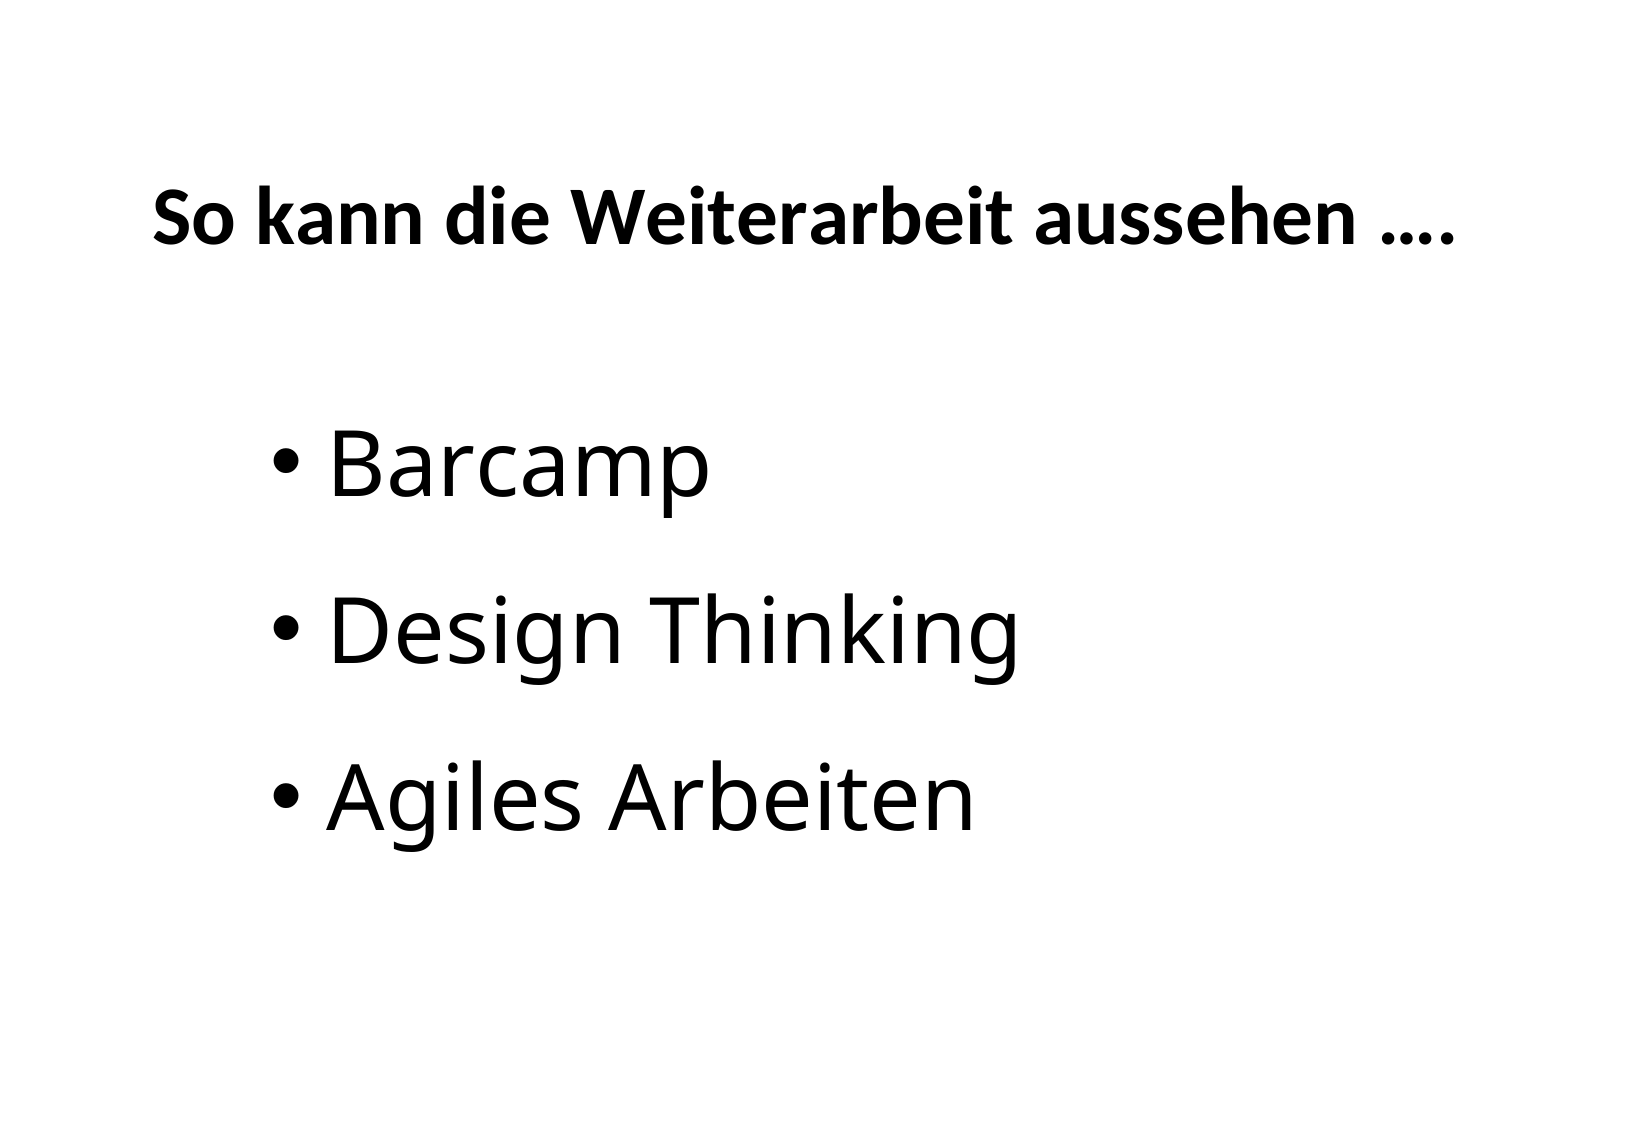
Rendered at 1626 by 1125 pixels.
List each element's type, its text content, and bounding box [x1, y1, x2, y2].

text_box Barcamp Design Thinking Agiles Arbeiten [255, 397, 1040, 858]
title So kann die Weiterarbeit aussehen …. [115, 172, 1497, 397]
